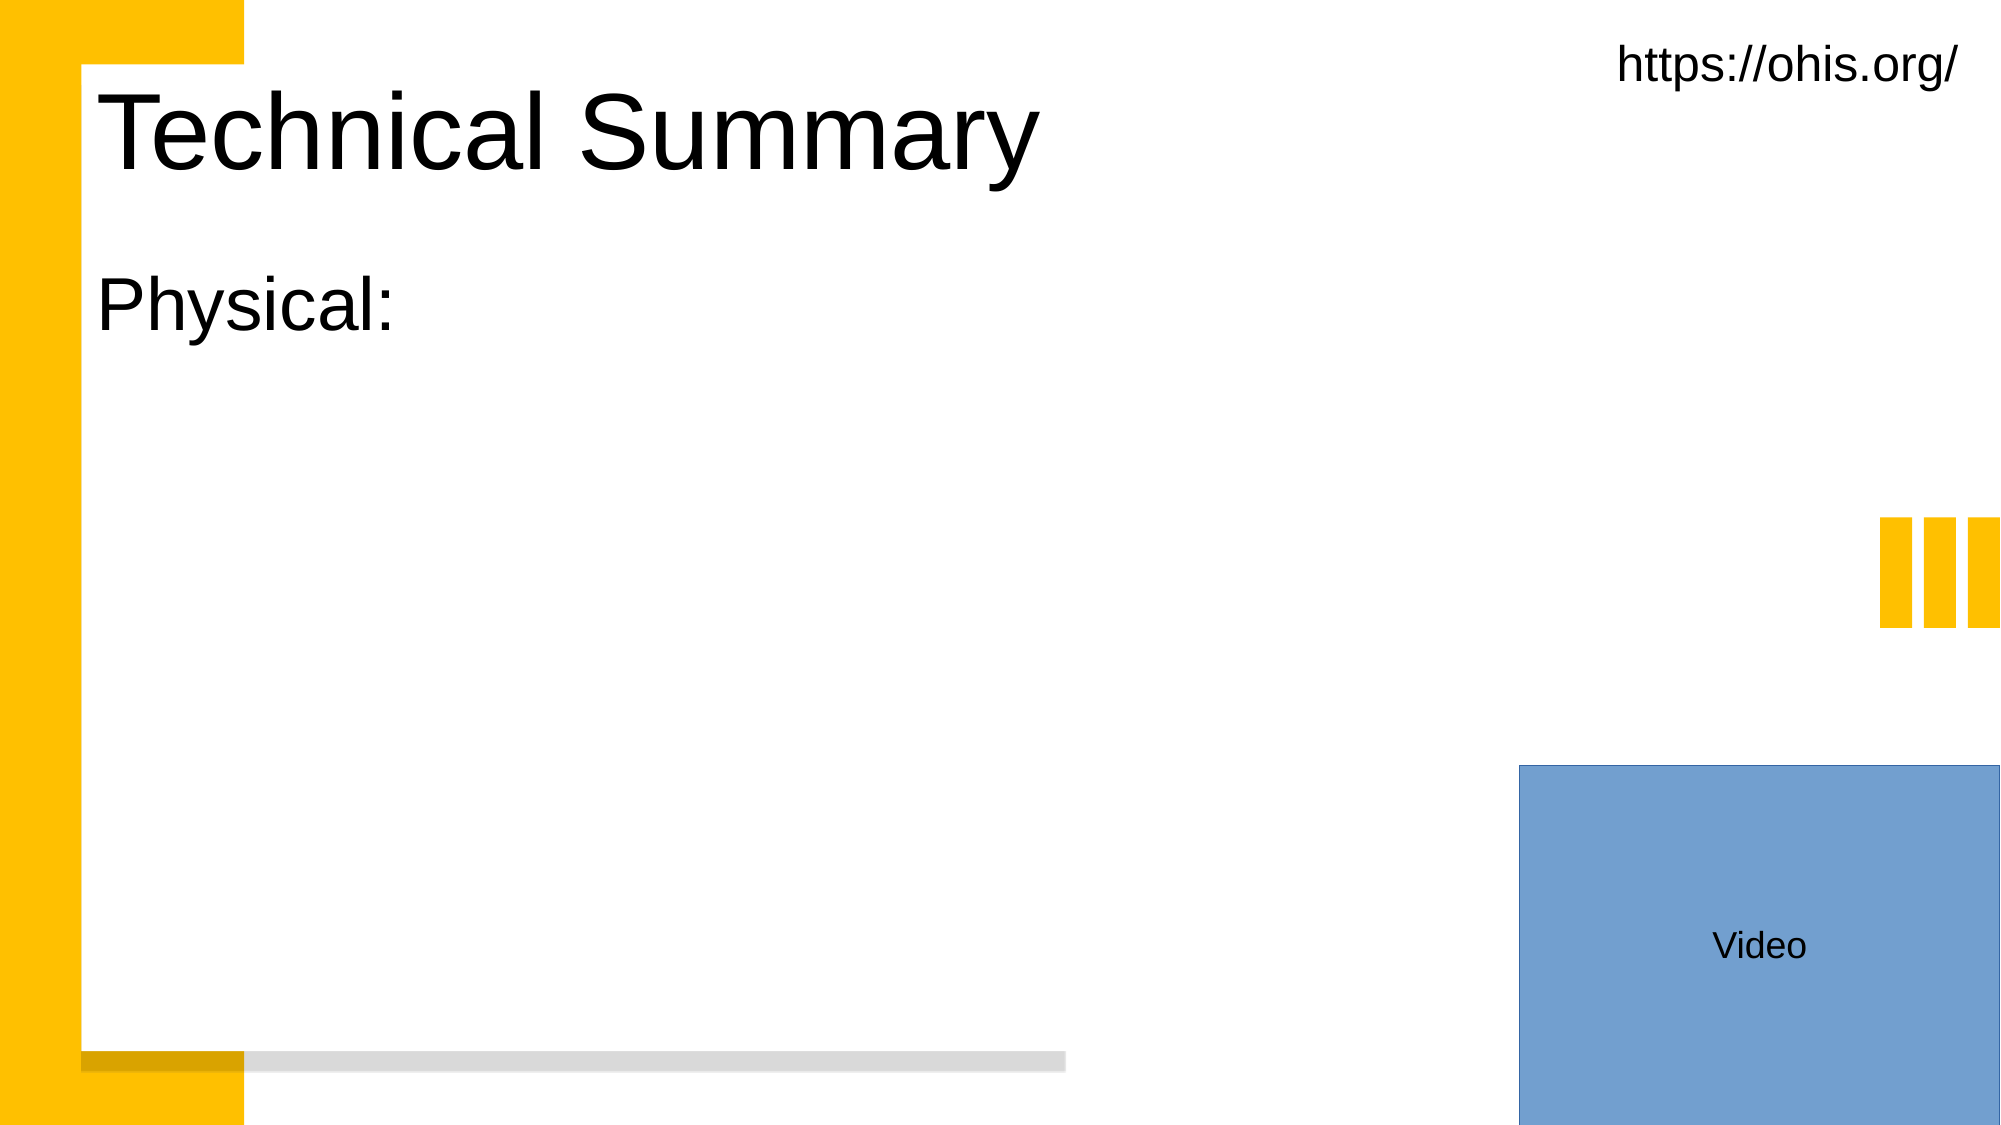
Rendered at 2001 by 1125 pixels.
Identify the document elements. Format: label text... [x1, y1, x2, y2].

text_box https://ohis.org/ [1590, 29, 1974, 105]
text_box Technical Summary [81, 64, 1921, 201]
text_box [0, 0, 2000, 1125]
text_box Physical: [81, 254, 1516, 1041]
text_box Video [1519, 765, 2000, 1125]
